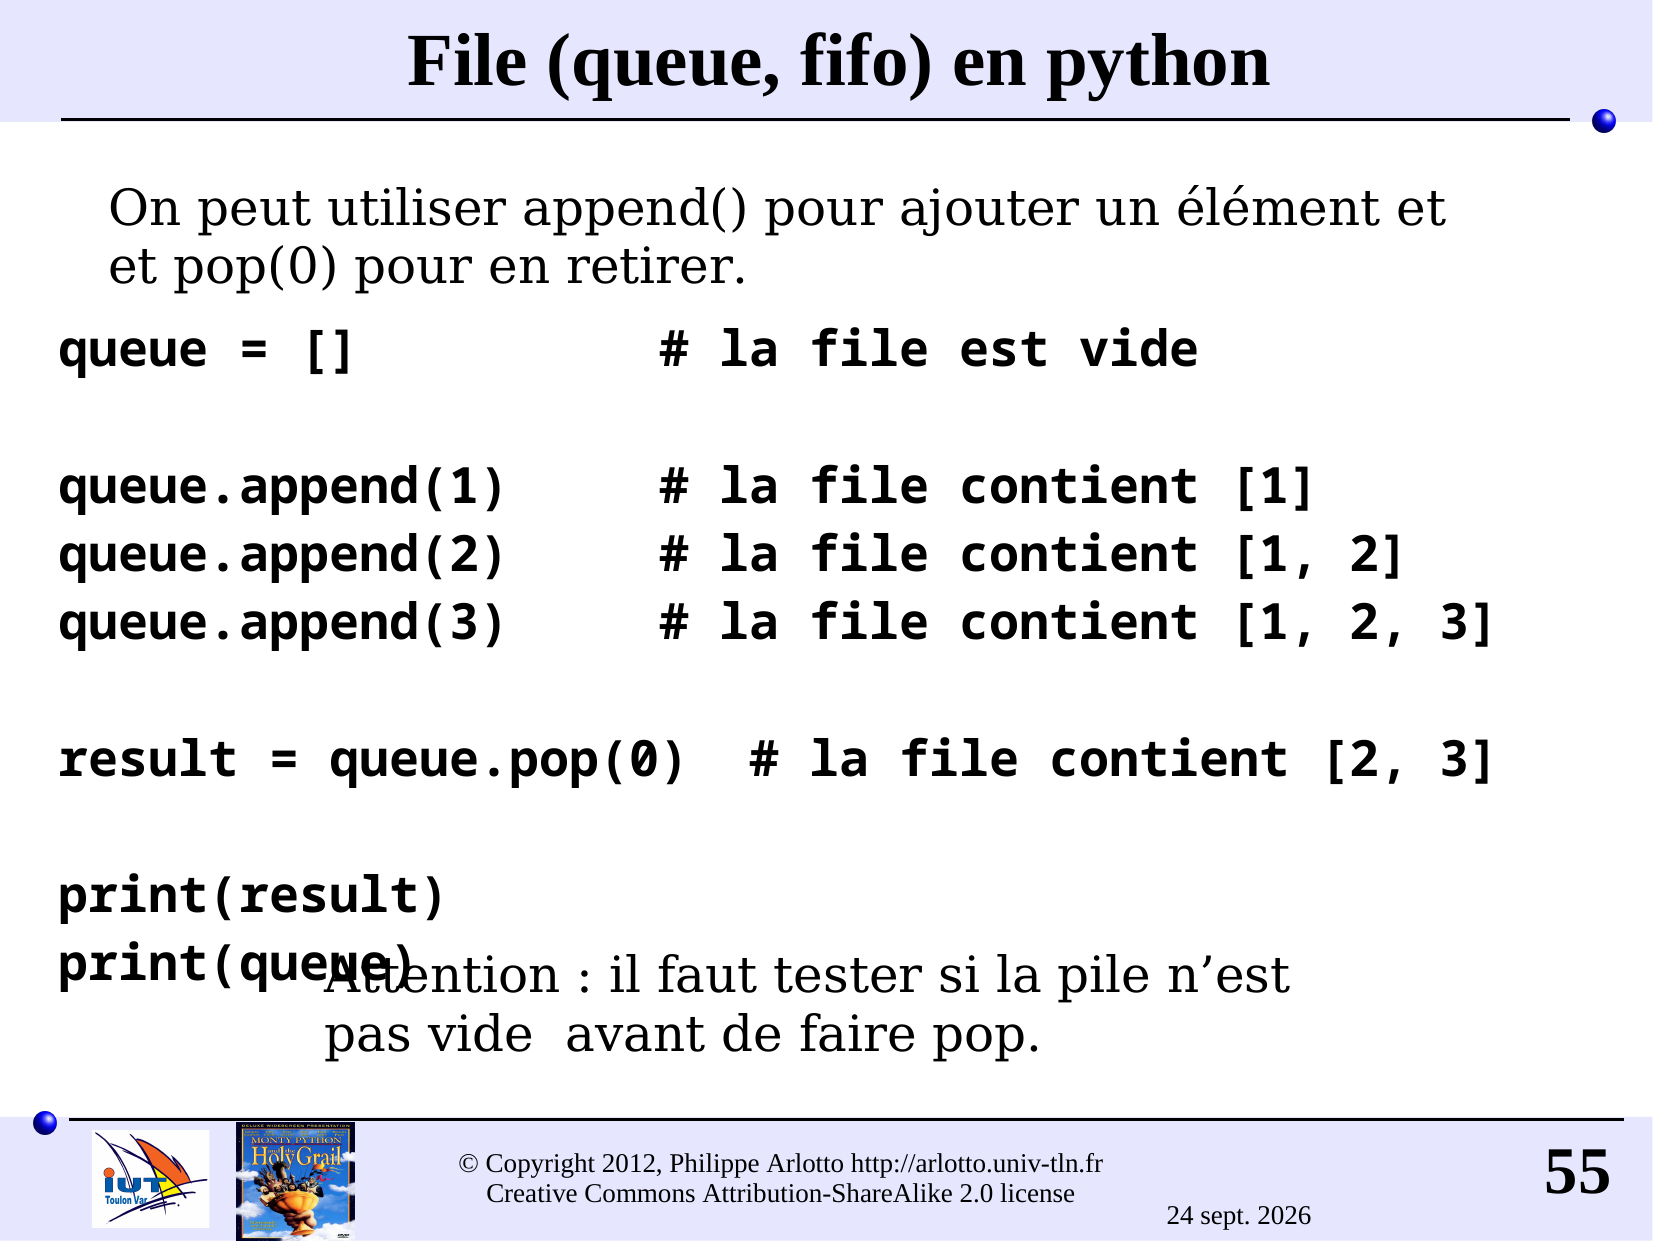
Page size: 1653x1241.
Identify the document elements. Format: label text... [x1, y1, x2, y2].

text_box Attention : il faut tester si la pile n’est pas vide avant de faire pop. [324, 946, 1388, 1063]
text_box On peut utiliser append() pour ajouter un élément et et pop(0) pour en retirer. [108, 178, 1447, 296]
title File (queue, fifo) en python [95, 14, 1585, 107]
text_box queue = [] # la file est vide queue.append(1) # la file contient [1] queue.append(2) # la file contient [1, 2] queue.append(3) # la file contient [1, 2, 3] result = queue.pop(0) # la file contient [2, 3] print(result) print(queue) [59, 312, 1536, 934]
picture [236, 1122, 355, 1241]
